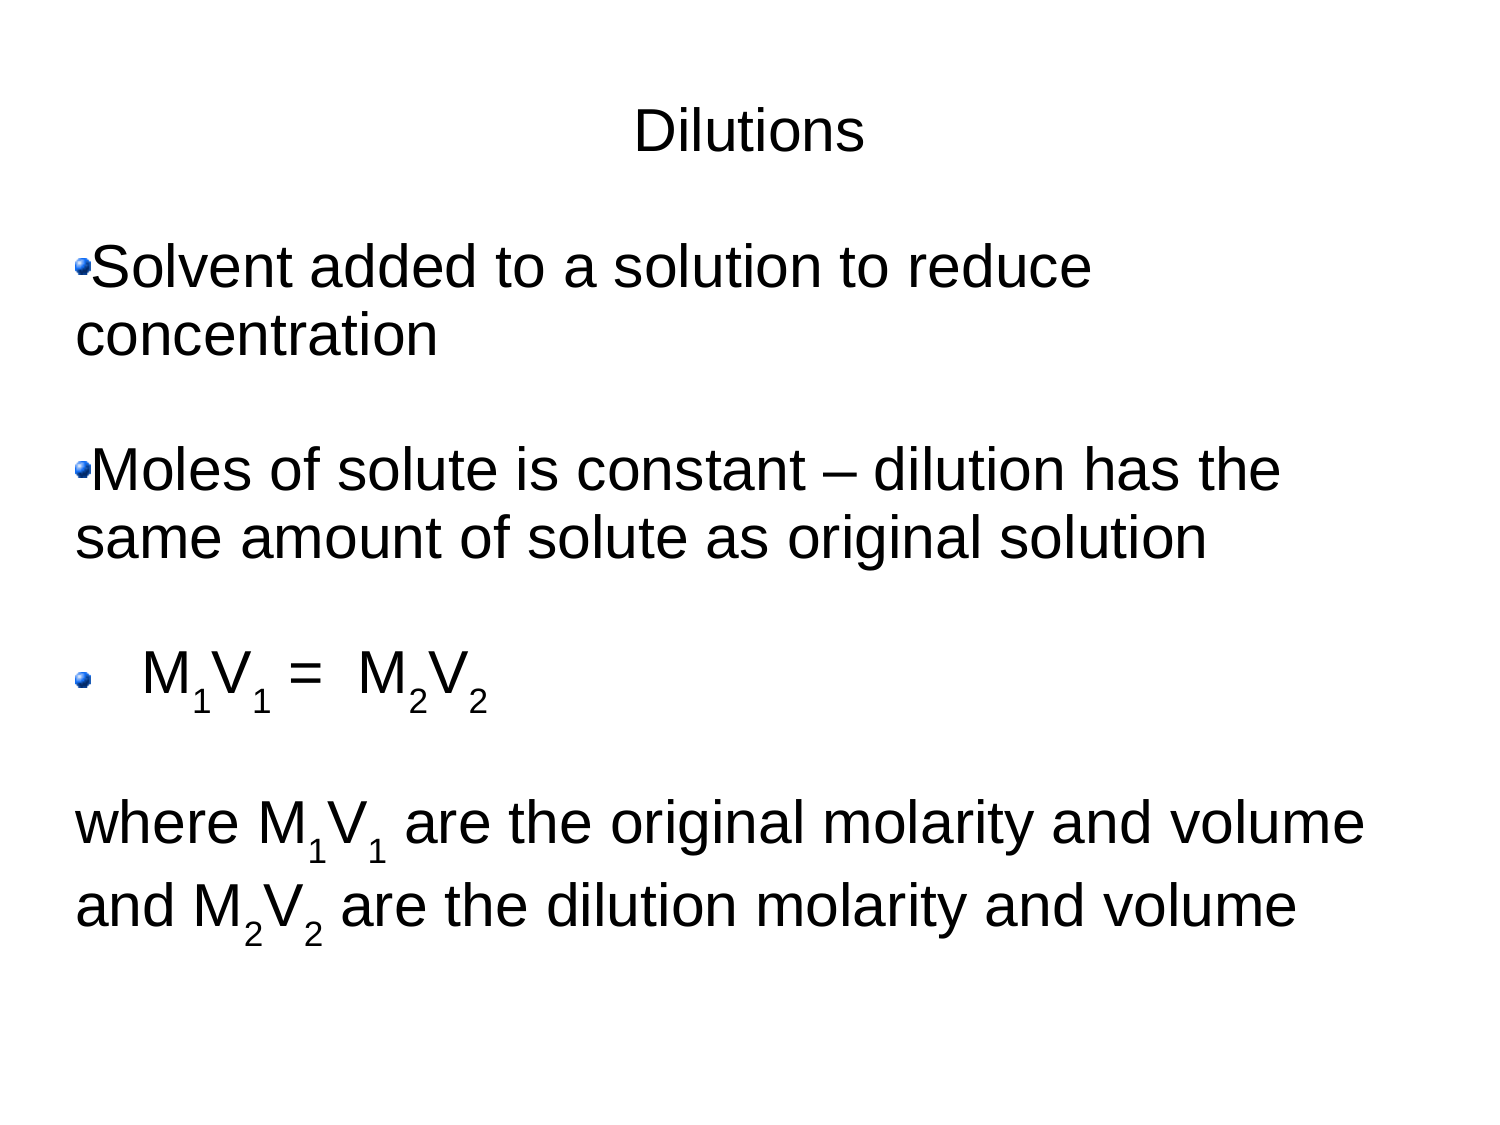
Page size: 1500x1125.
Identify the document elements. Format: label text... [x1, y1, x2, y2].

subtitle Dilutions Solvent added to a solution to reduce concentration Moles of solute is constant – dilution has the same amount of solute as original solution M1V1 = M2V2 where M1V1 are the original molarity and volume and M2V2 are the dilution molarity and volume [75, 44, 1425, 1006]
